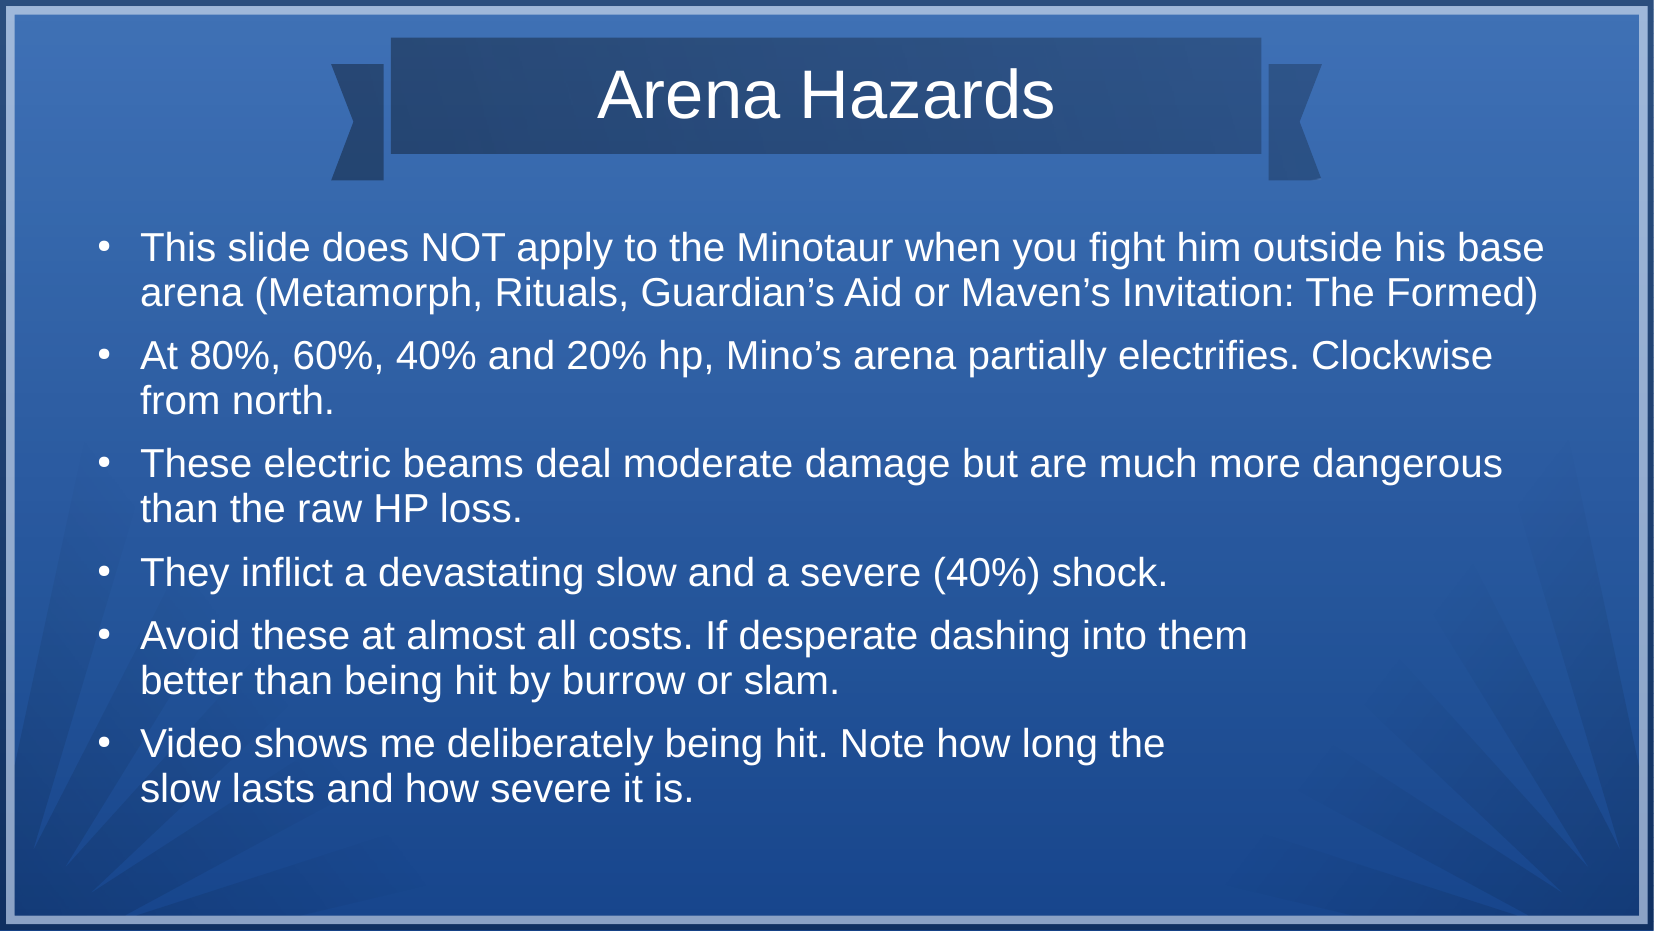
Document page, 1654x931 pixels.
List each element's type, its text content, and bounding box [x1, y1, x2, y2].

title Arena Hazards [389, 35, 1264, 154]
list This slide does NOT apply to the Minotaur when you fight him outside his base arena (Metamorph, Rituals, Guardian’s Aid or Maven’s Invitation: The Formed) At 80%, 60%, 40% and 20% hp, Mino’s arena partially electrifies. Clockwise from north. These electric beams deal moderate damage but are much more dangerous than the raw HP loss. They inflict a devastating slow and a severe (40%) shock. Avoid these at almost all costs. If desperate dashing into them better than being hit by burrow or slam. Video shows me deliberately being hit. Note how long the slow lasts and how severe it is. [82, 224, 1571, 848]
